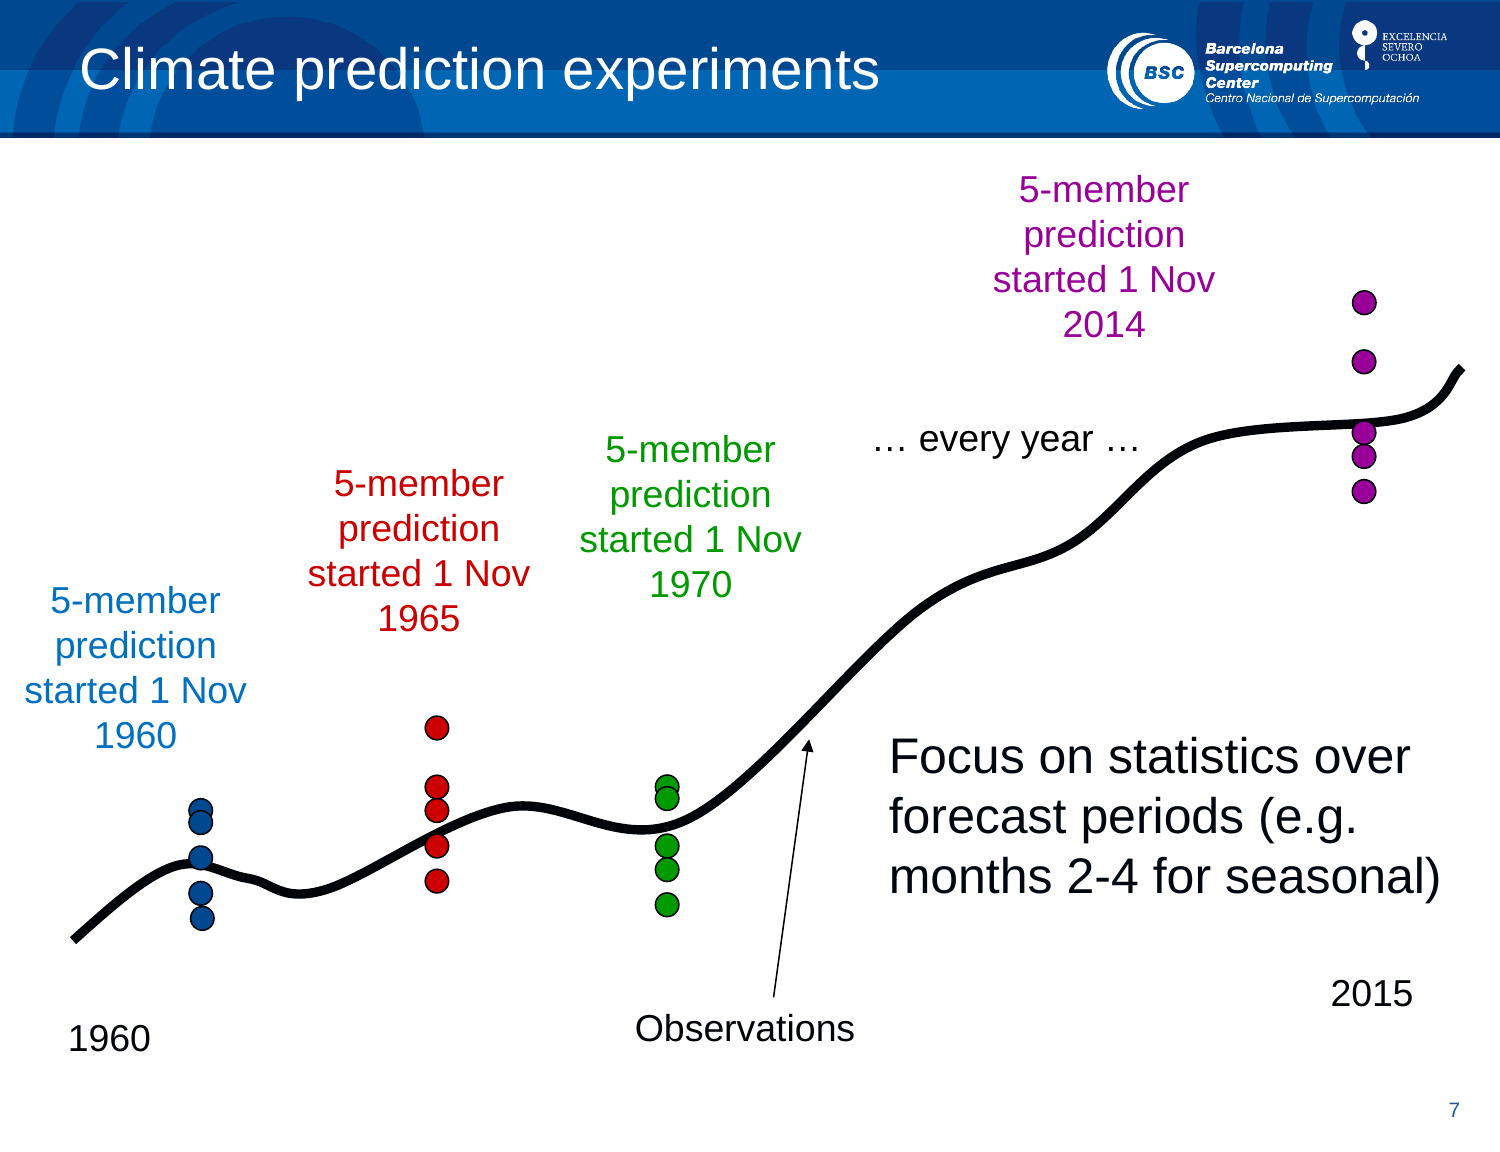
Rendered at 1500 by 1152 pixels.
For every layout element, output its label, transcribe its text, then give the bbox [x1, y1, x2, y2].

text_box [188, 798, 213, 835]
text_box … every year … [820, 405, 1247, 467]
text_box [655, 774, 679, 811]
text_box 5-member prediction started 1 Nov 1960 [0, 568, 290, 765]
text_box [1352, 290, 1377, 315]
text_box 5-member prediction started 1 Nov 1970 [537, 417, 845, 614]
text_box 1960 [17, 961, 172, 1067]
text_box [425, 716, 449, 740]
text_box [188, 881, 215, 931]
text_box [655, 834, 679, 882]
text_box 5-member prediction started 1 Nov 1965 [265, 451, 573, 647]
text_box [1352, 479, 1376, 504]
text_box [1352, 420, 1376, 469]
text_box 2015 [1305, 961, 1459, 1022]
title Climate prediction experiments [65, 23, 1081, 139]
picture [0, 0, 1500, 138]
text_box 5-member prediction started 1 Nov 2014 [950, 157, 1258, 353]
text_box [188, 846, 213, 870]
text_box [1352, 349, 1376, 374]
text_box [425, 834, 449, 858]
text_box [425, 869, 449, 893]
text_box [425, 775, 449, 823]
text_box Focus on statistics over forecast periods (e.g. months 2-4 for seasonal) [873, 716, 1459, 912]
text_box [655, 892, 679, 917]
text_box Observations [620, 996, 940, 1058]
